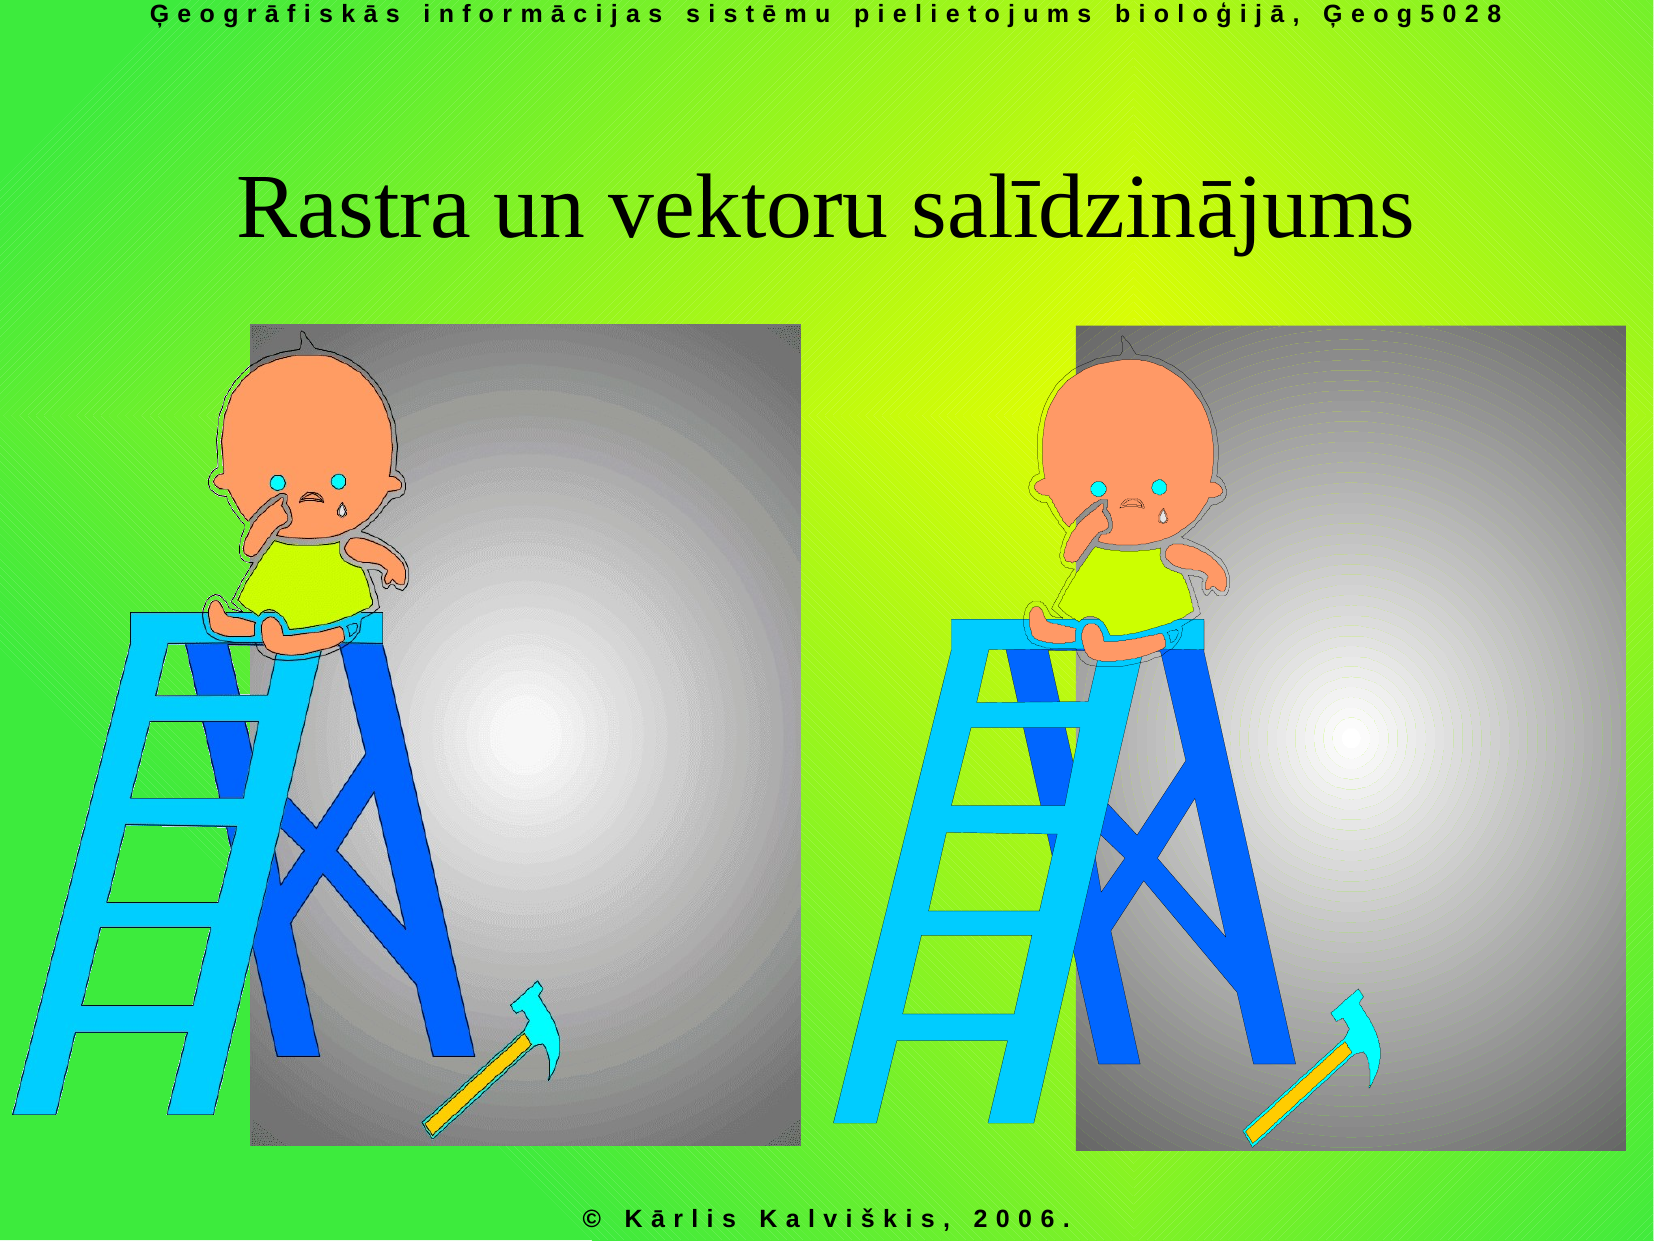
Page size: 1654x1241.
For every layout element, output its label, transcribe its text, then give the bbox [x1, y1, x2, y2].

picture [132, 721, 258, 801]
picture [833, 325, 1626, 1151]
picture [12, 324, 801, 1146]
title Rastra un vektoru salīdzinājums [121, 102, 1534, 311]
picture [953, 728, 1079, 805]
picture [904, 936, 1031, 1013]
picture [82, 924, 211, 1006]
picture [108, 822, 237, 905]
picture [930, 833, 1056, 910]
